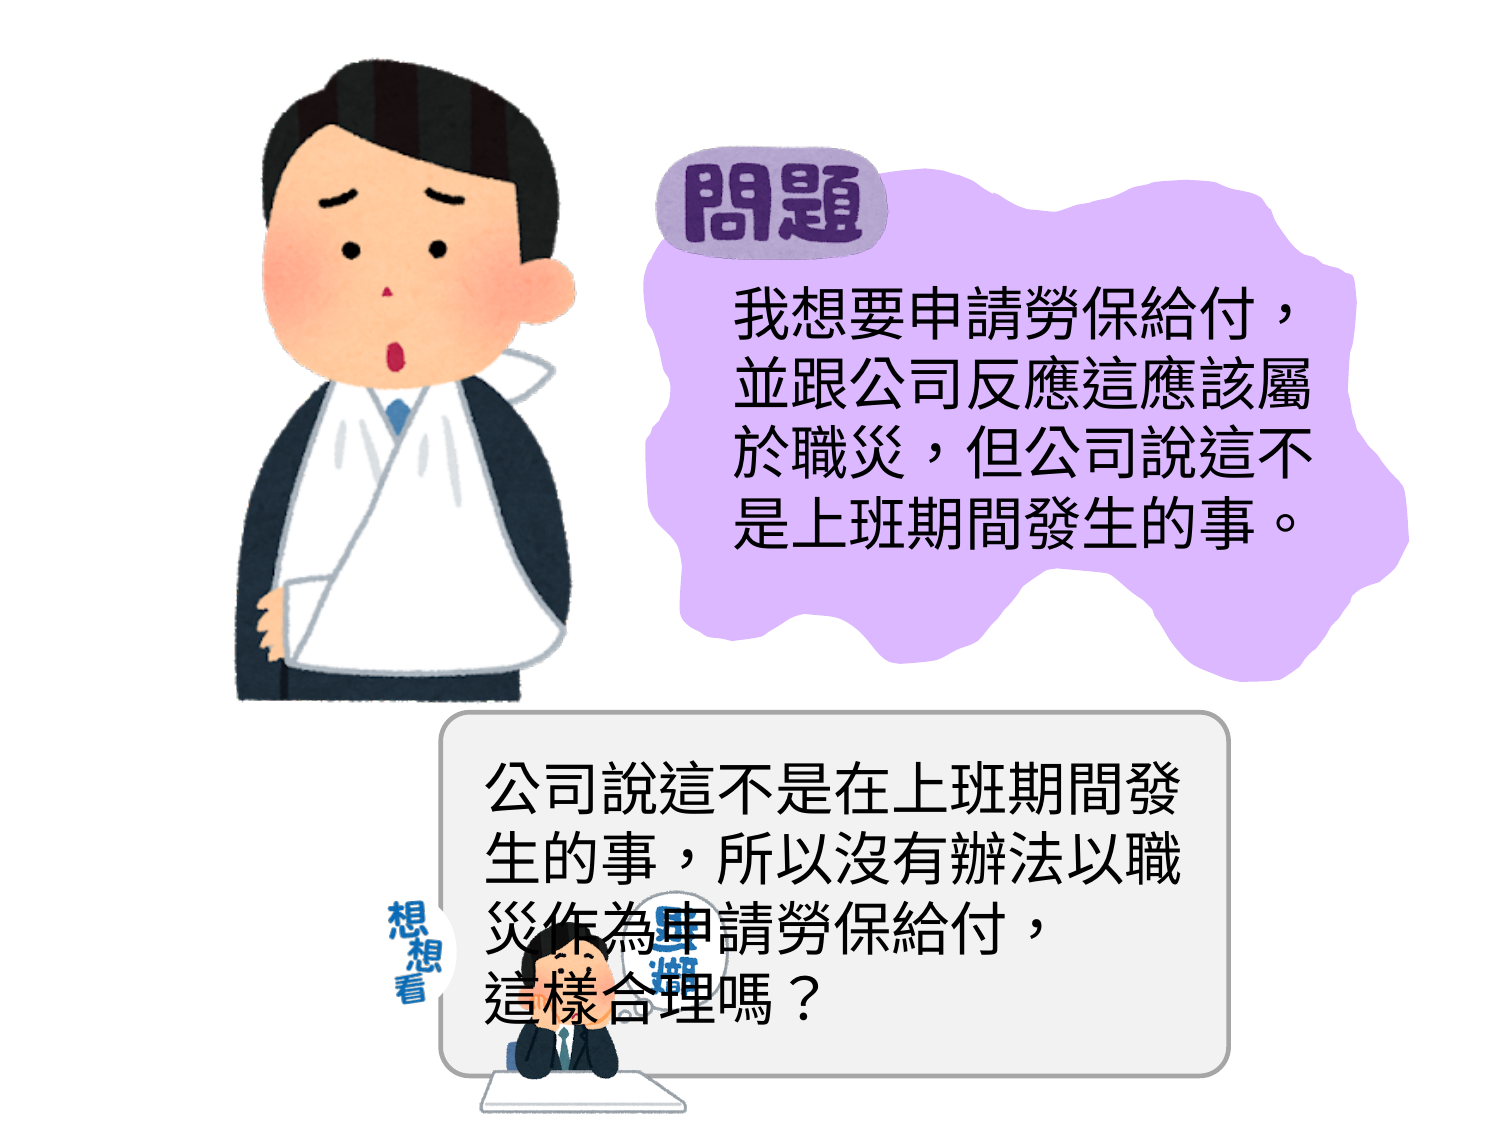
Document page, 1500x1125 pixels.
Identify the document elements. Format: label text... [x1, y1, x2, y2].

text_box [440, 1032, 474, 1076]
text_box 公司說這不是在上班期間發生的事，所以沒有辦法以職災作為申請勞保給付， 這樣合理嗎？ [469, 745, 1212, 1040]
text_box [440, 712, 1229, 1076]
picture [358, 875, 469, 1032]
text_box [685, 168, 1410, 683]
picture [474, 1040, 736, 1125]
text_box 我想要申請勞保給付，並跟公司反應這應該屬於職災，但公司說這不是上班期間發生的事。 [717, 269, 1336, 565]
picture [103, 39, 898, 725]
